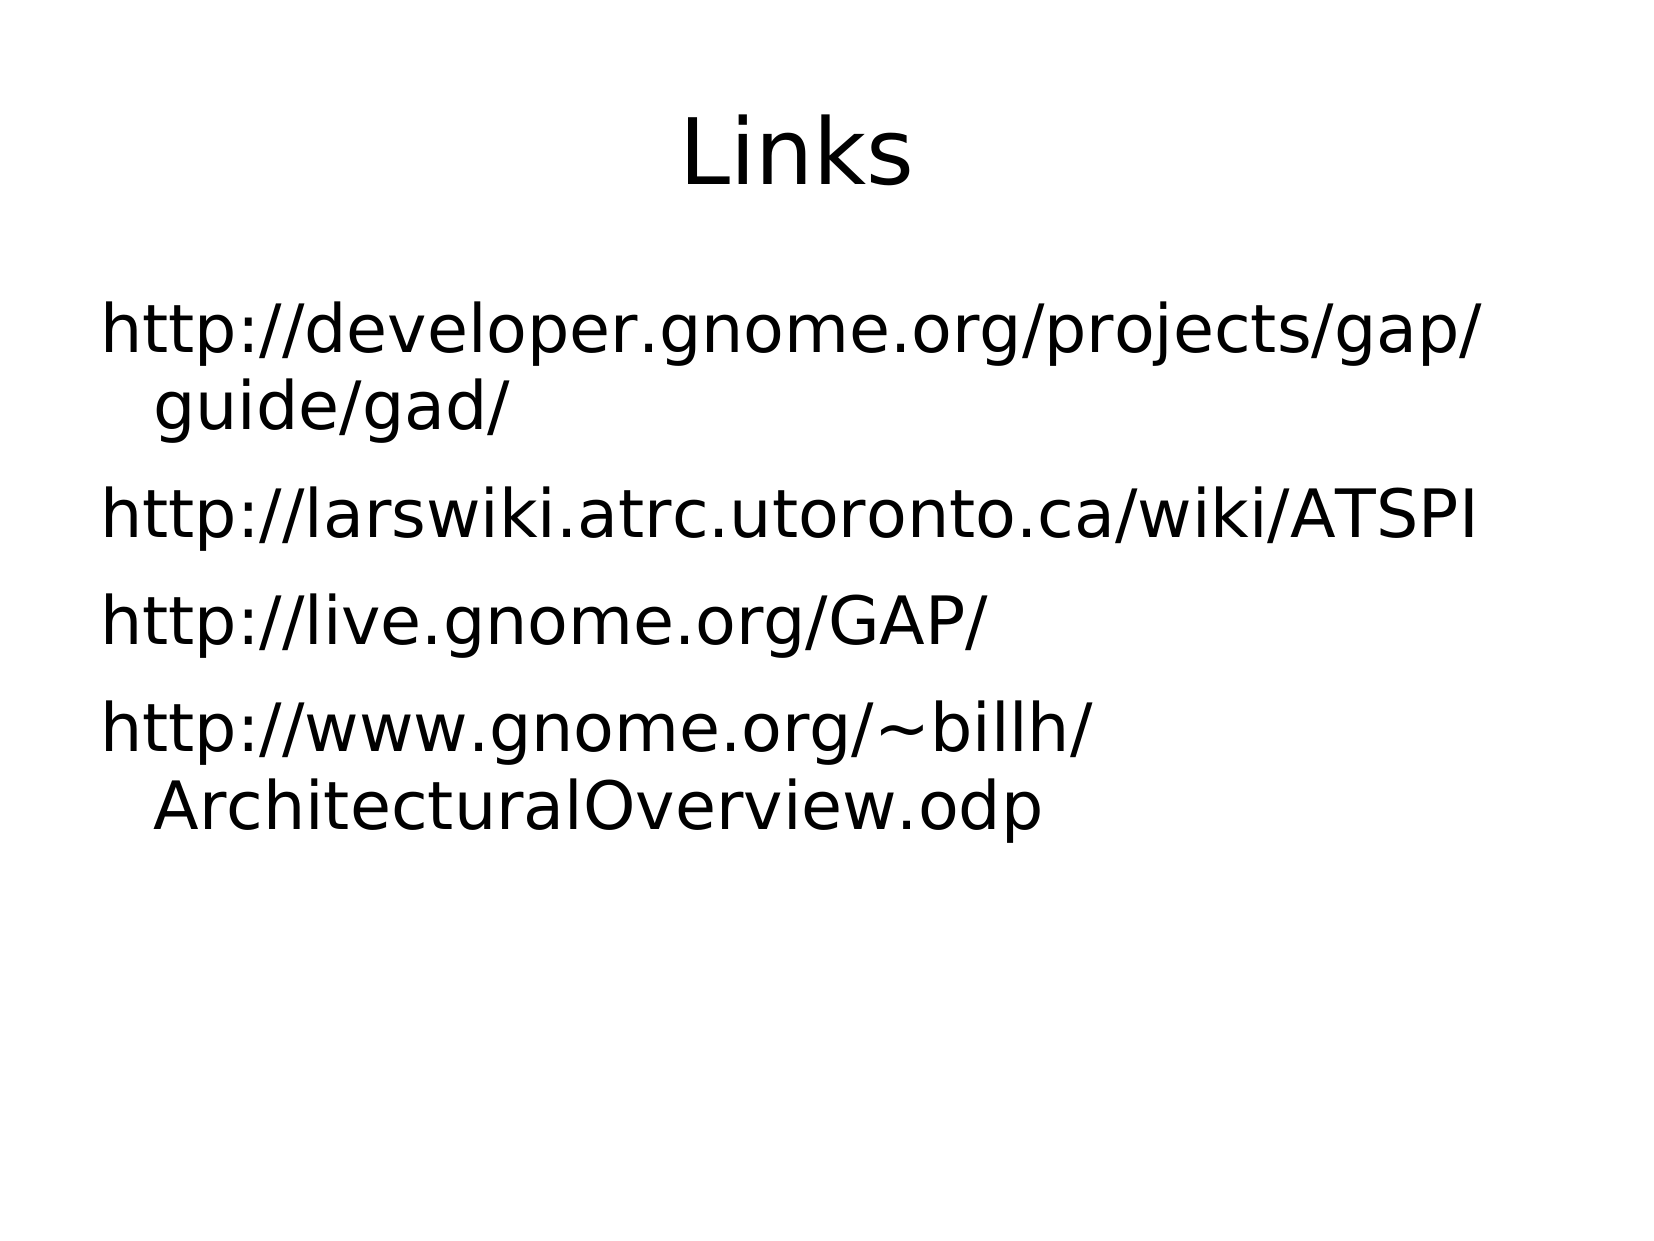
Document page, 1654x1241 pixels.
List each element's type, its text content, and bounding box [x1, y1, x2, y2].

title Links [82, 49, 1571, 257]
list http://developer.gnome.org/projects/gap/guide/gad/ http://larswiki.atrc.utoronto.ca/wiki/ATSPI http://live.gnome.org/GAP/ http://www.gnome.org/~billh/ArchitecturalOverview.odp [82, 290, 1571, 1094]
